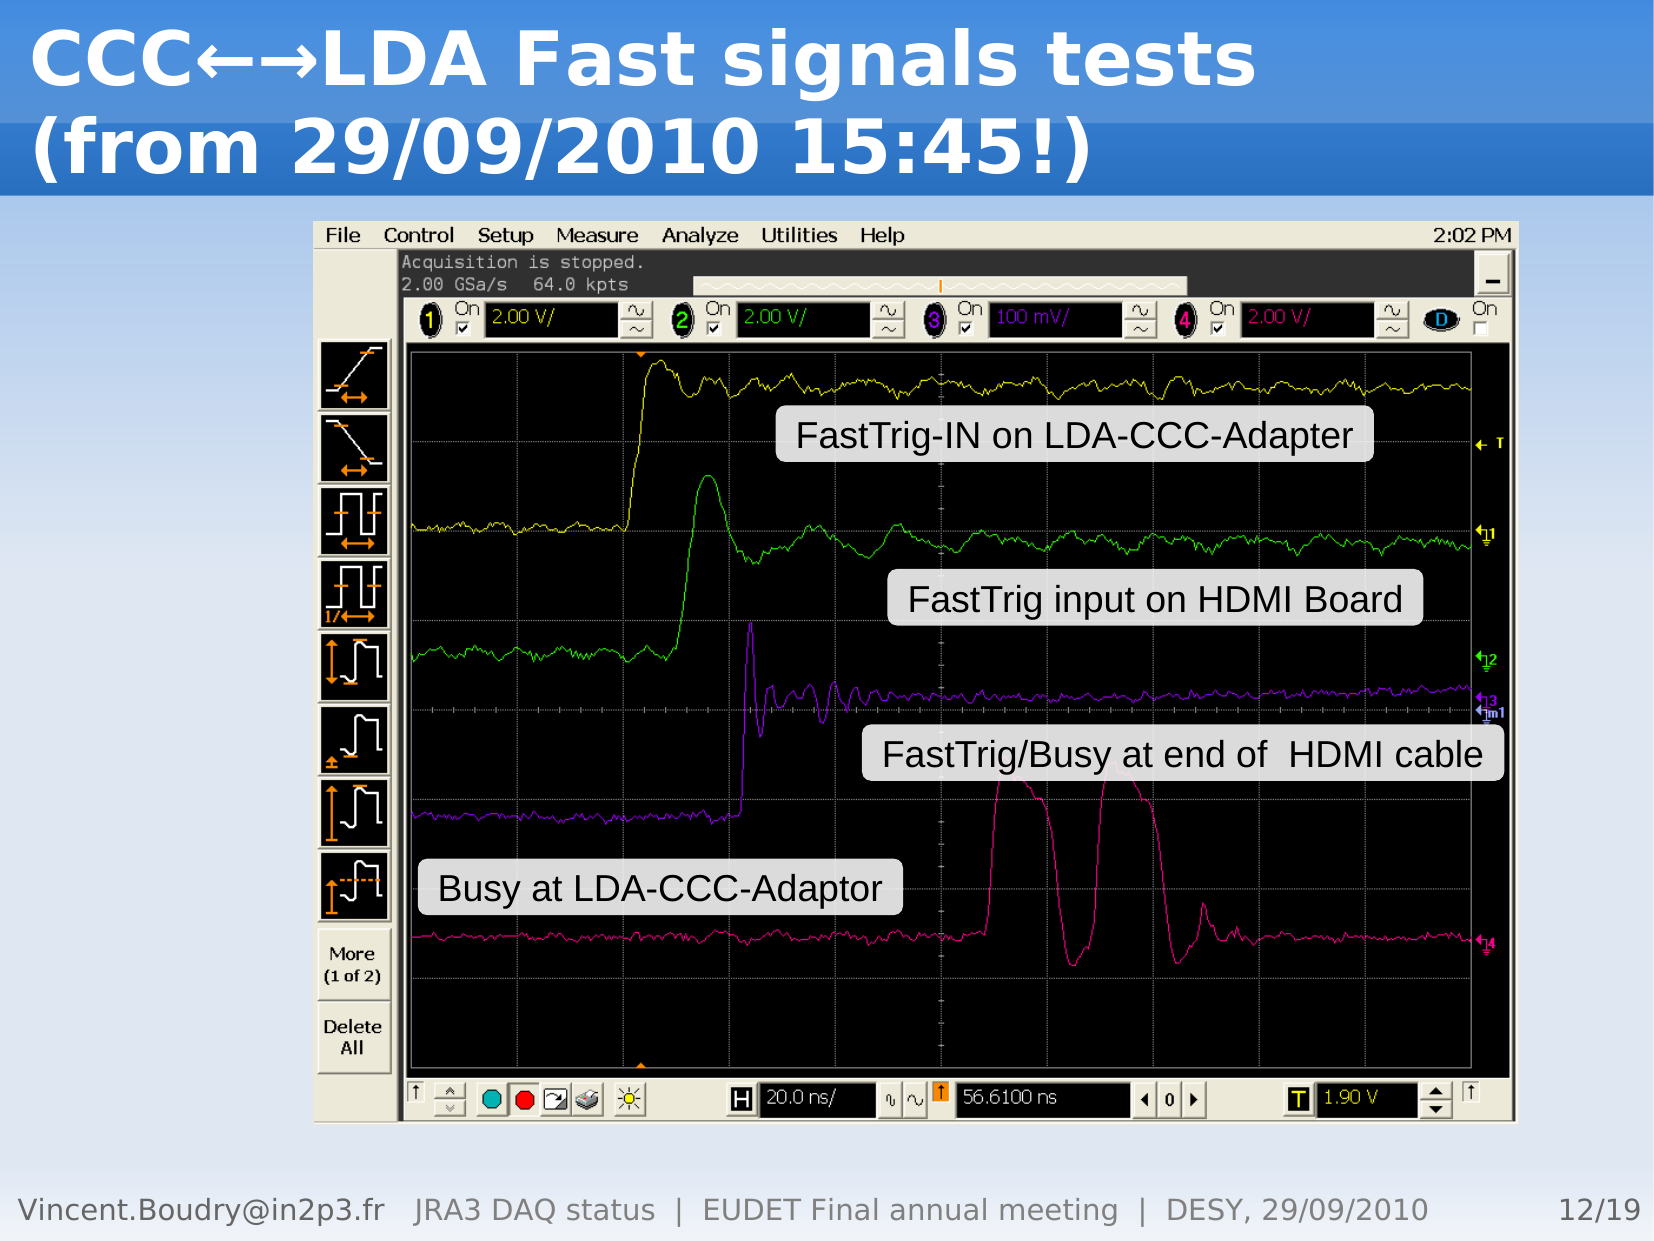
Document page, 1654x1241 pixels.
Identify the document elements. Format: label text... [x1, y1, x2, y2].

text_box FastTrig-IN on LDA-CCC-Adapter [775, 405, 1374, 462]
text_box Busy at LDA-CCC-Adaptor [417, 858, 904, 916]
title CCC←→LDA Fast signals tests (from 29/09/2010 15:45!) [29, 0, 1654, 208]
text_box FastTrig/Busy at end of HDMI cable [861, 724, 1505, 781]
text_box FastTrig input on HDMI Board [887, 568, 1424, 626]
picture [0, 0, 1654, 1241]
